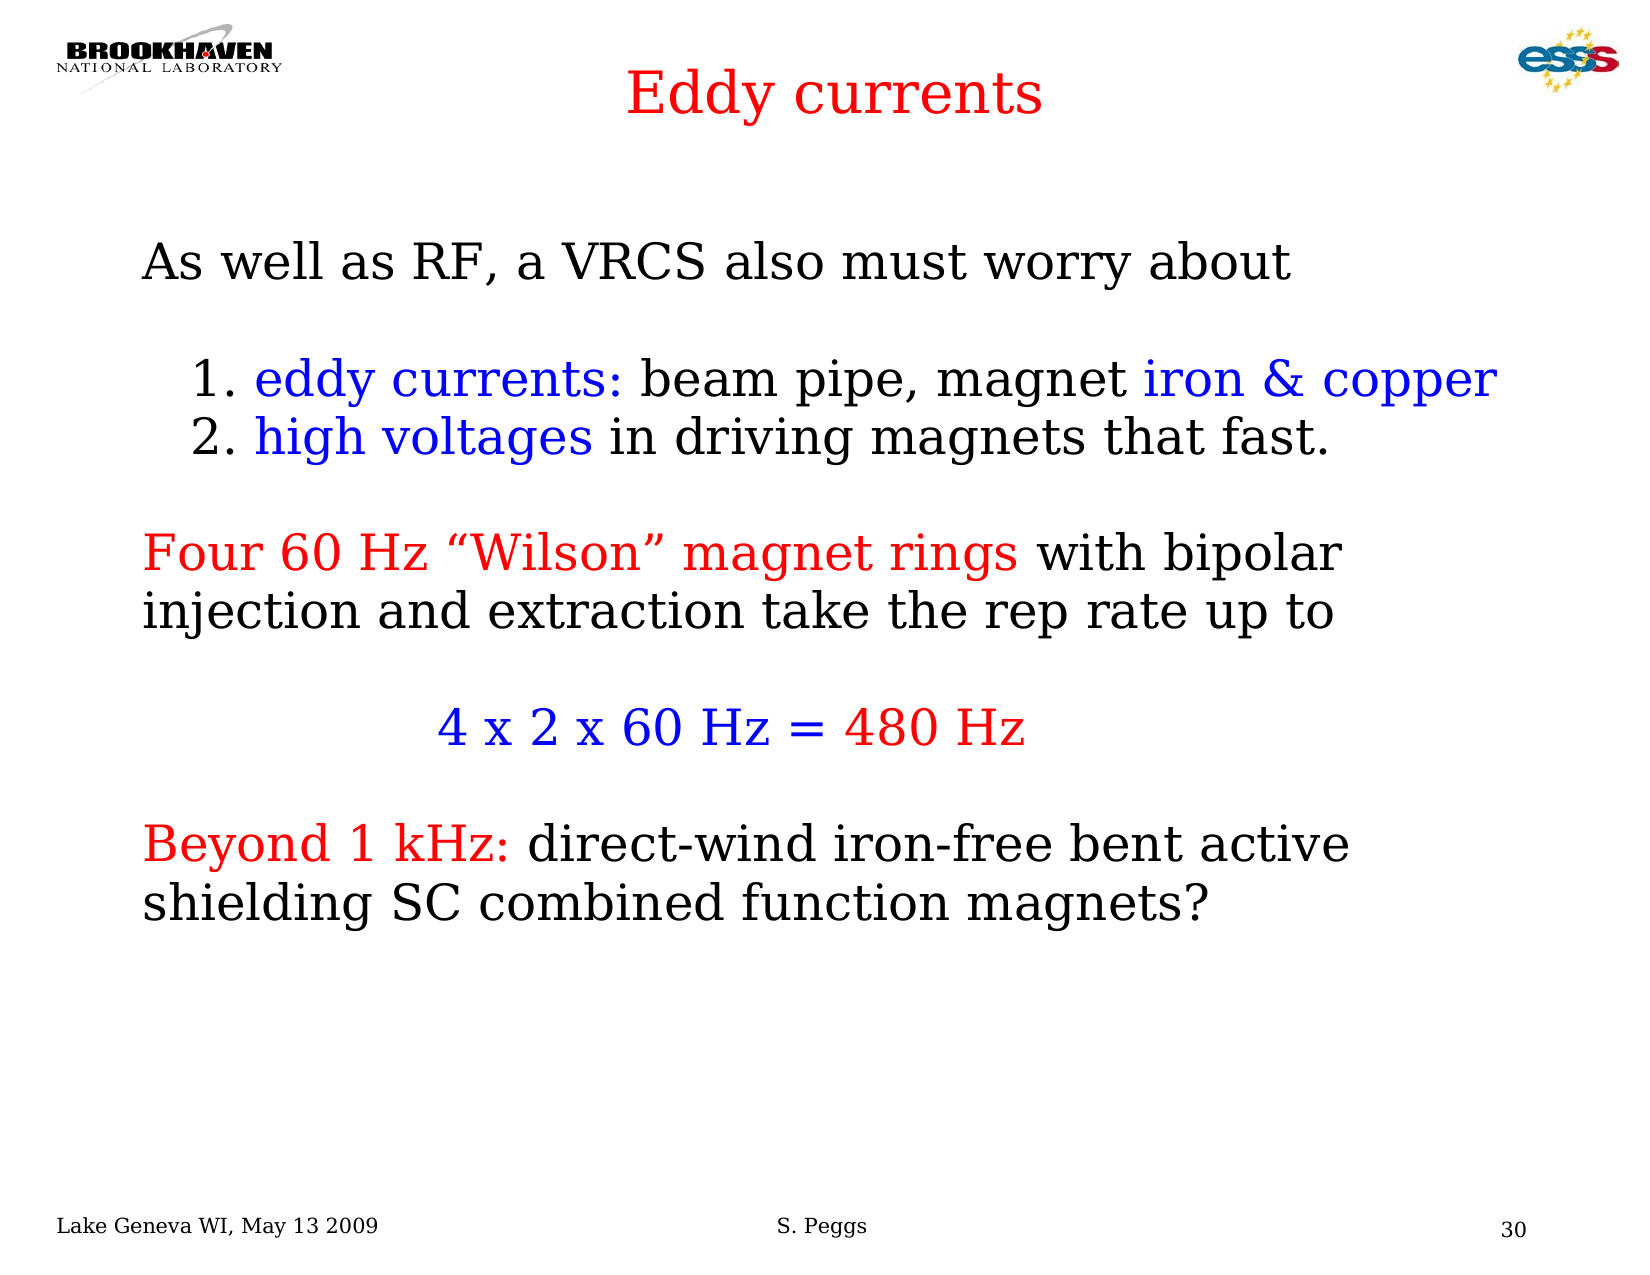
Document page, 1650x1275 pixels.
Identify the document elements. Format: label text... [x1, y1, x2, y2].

picture [1518, 25, 1619, 59]
text_box Eddy currents [48, 59, 1621, 128]
text_box As well as RF, a VRCS also must worry about 1. eddy currents: beam pipe, magnet iron & copper 2. high voltages in driving magnets that fast. Four 60 Hz “Wilson” magnet rings with bipolar injection and extraction take the rep rate up to 4 x 2 x 60 Hz = 480 Hz Beyond 1 kHz: direct-wind iron-free bent active shielding SC combined function magnets? [142, 233, 1508, 1034]
picture [56, 24, 282, 59]
picture [1555, 52, 1566, 57]
